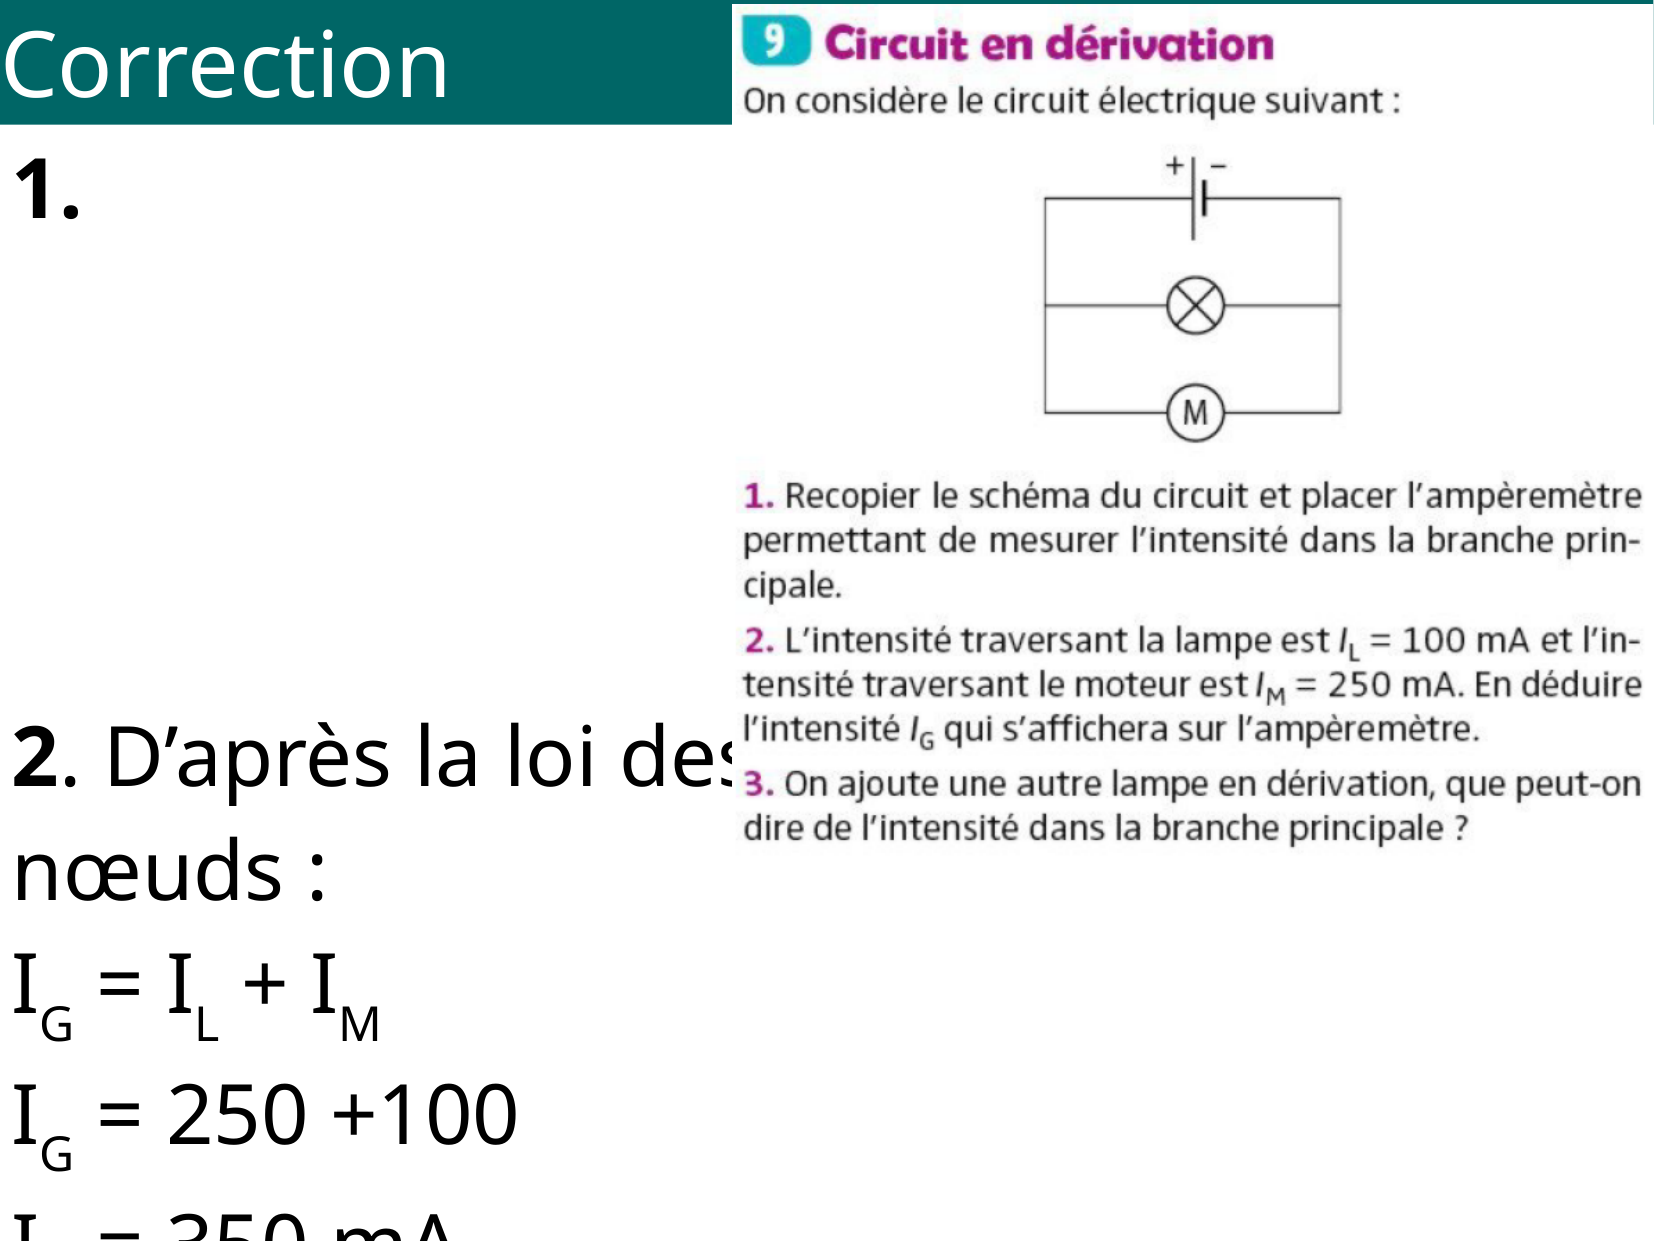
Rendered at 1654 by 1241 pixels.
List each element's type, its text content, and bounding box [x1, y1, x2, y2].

title Correction [0, 4, 732, 120]
picture [732, 4, 1654, 861]
subtitle 1. 2. D’après la loi des nœuds : IG = IL + IM IG = 250 +100 IG = 350 mA [11, 129, 1642, 1229]
